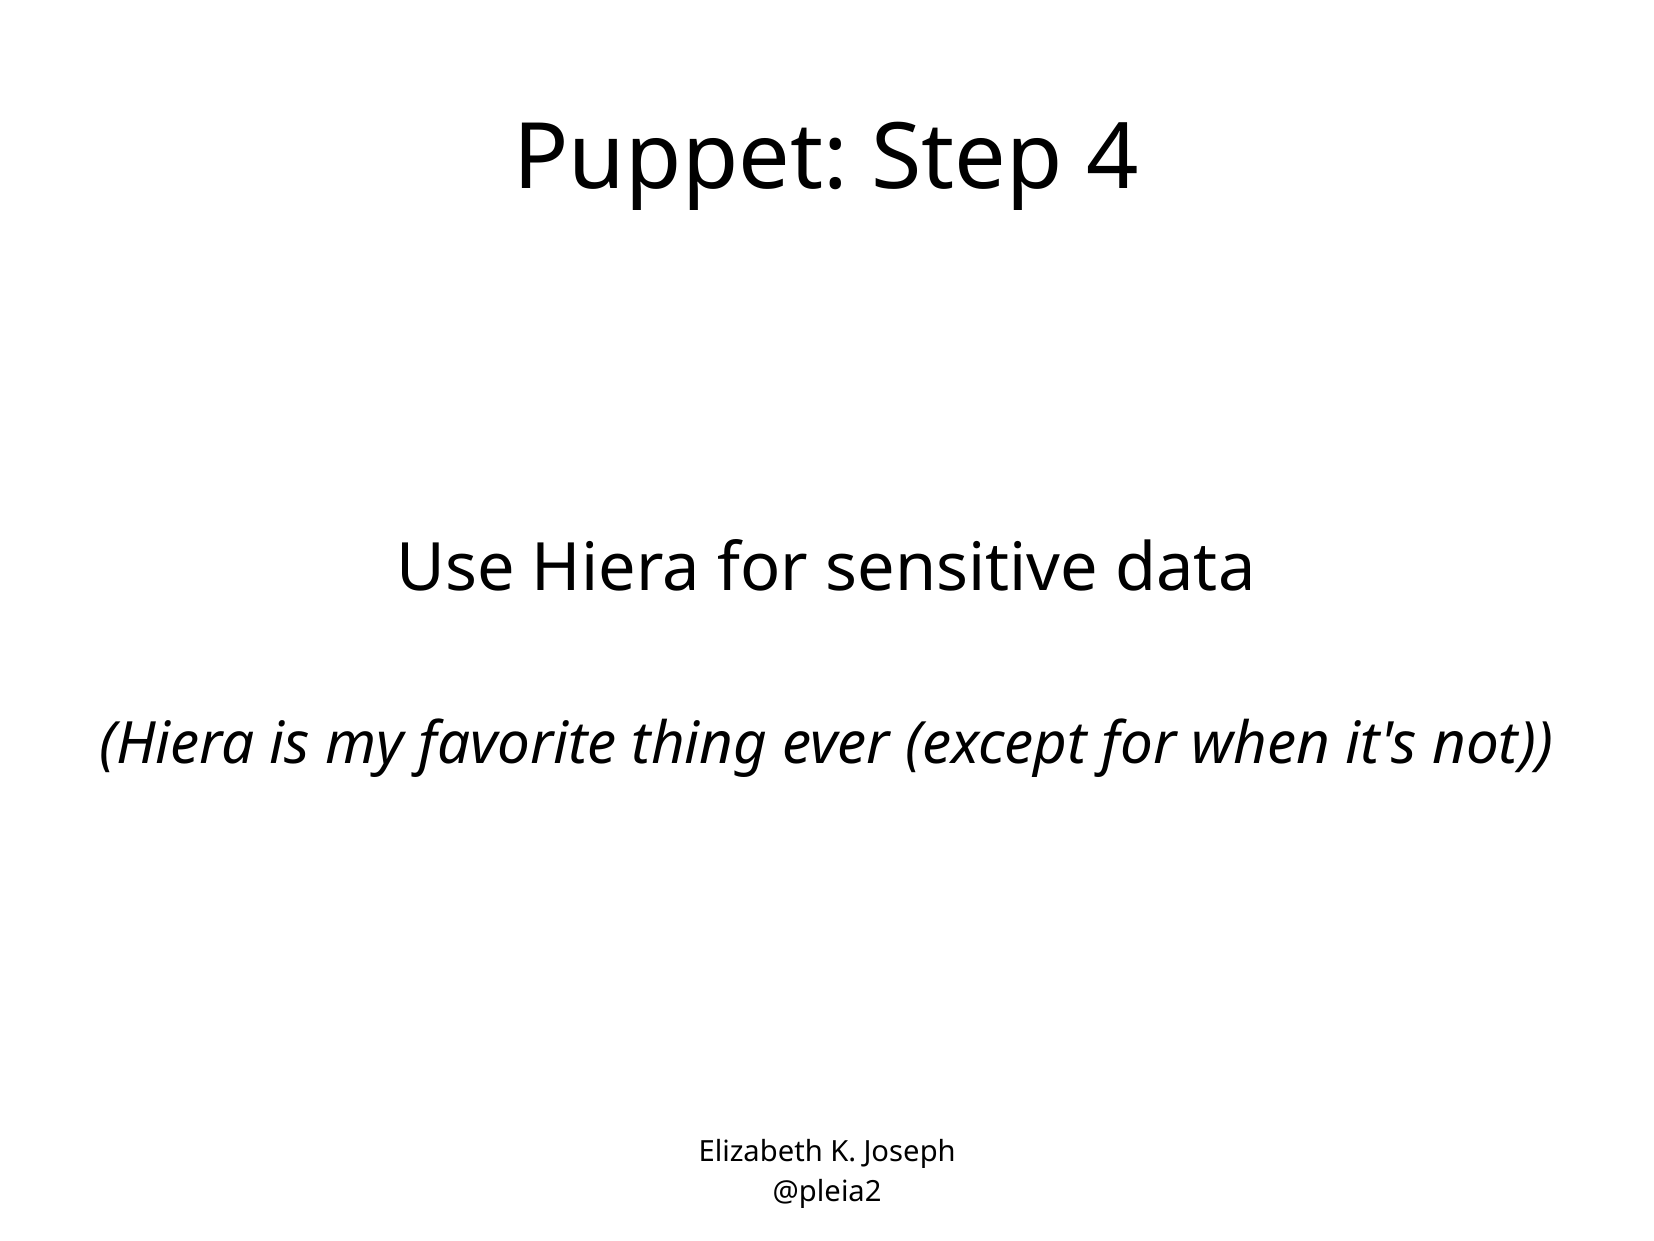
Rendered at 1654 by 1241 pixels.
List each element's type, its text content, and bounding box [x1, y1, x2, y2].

subtitle Use Hiera for sensitive data (Hiera is my favorite thing ever (except for when it's not)) [82, 290, 1571, 1010]
title Puppet: Step 4 [82, 49, 1571, 257]
